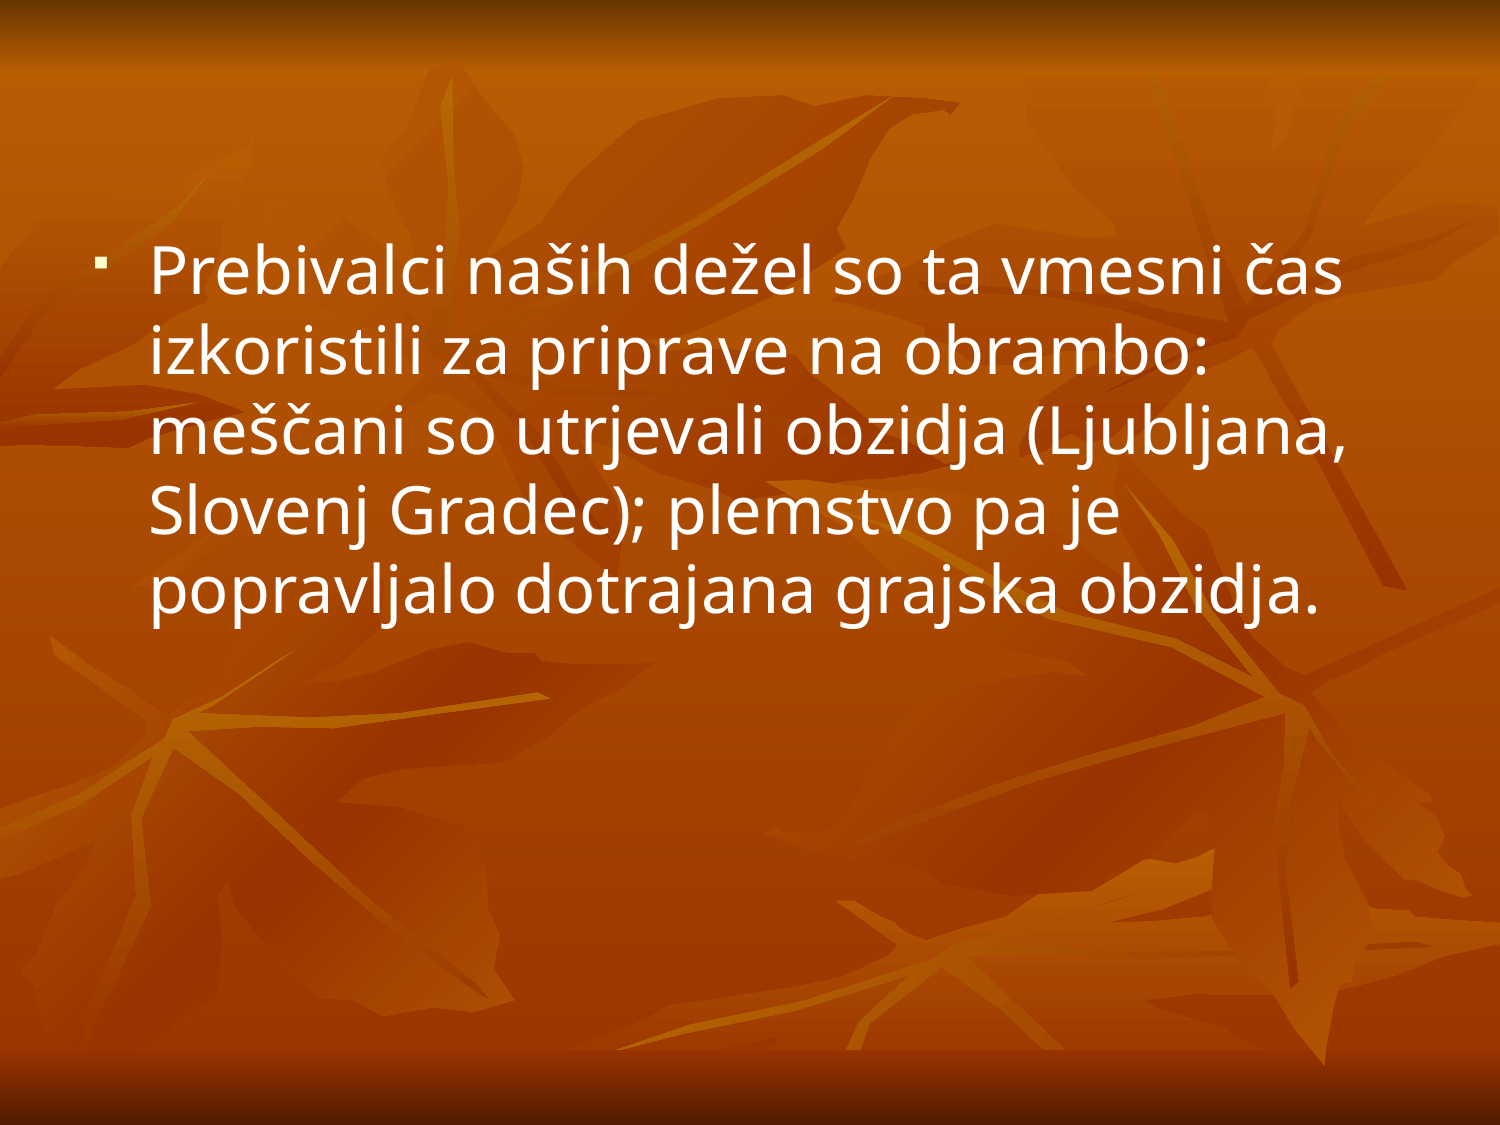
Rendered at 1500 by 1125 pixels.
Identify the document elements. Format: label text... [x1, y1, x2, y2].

list Prebivalci naših dežel so ta vmesni čas izkoristili za priprave na obrambo: meščani so utrjevali obzidja (Ljubljana, Slovenj Gradec); plemstvo pa je popravljalo dotrajana grajska obzidja. [76, 220, 1427, 964]
